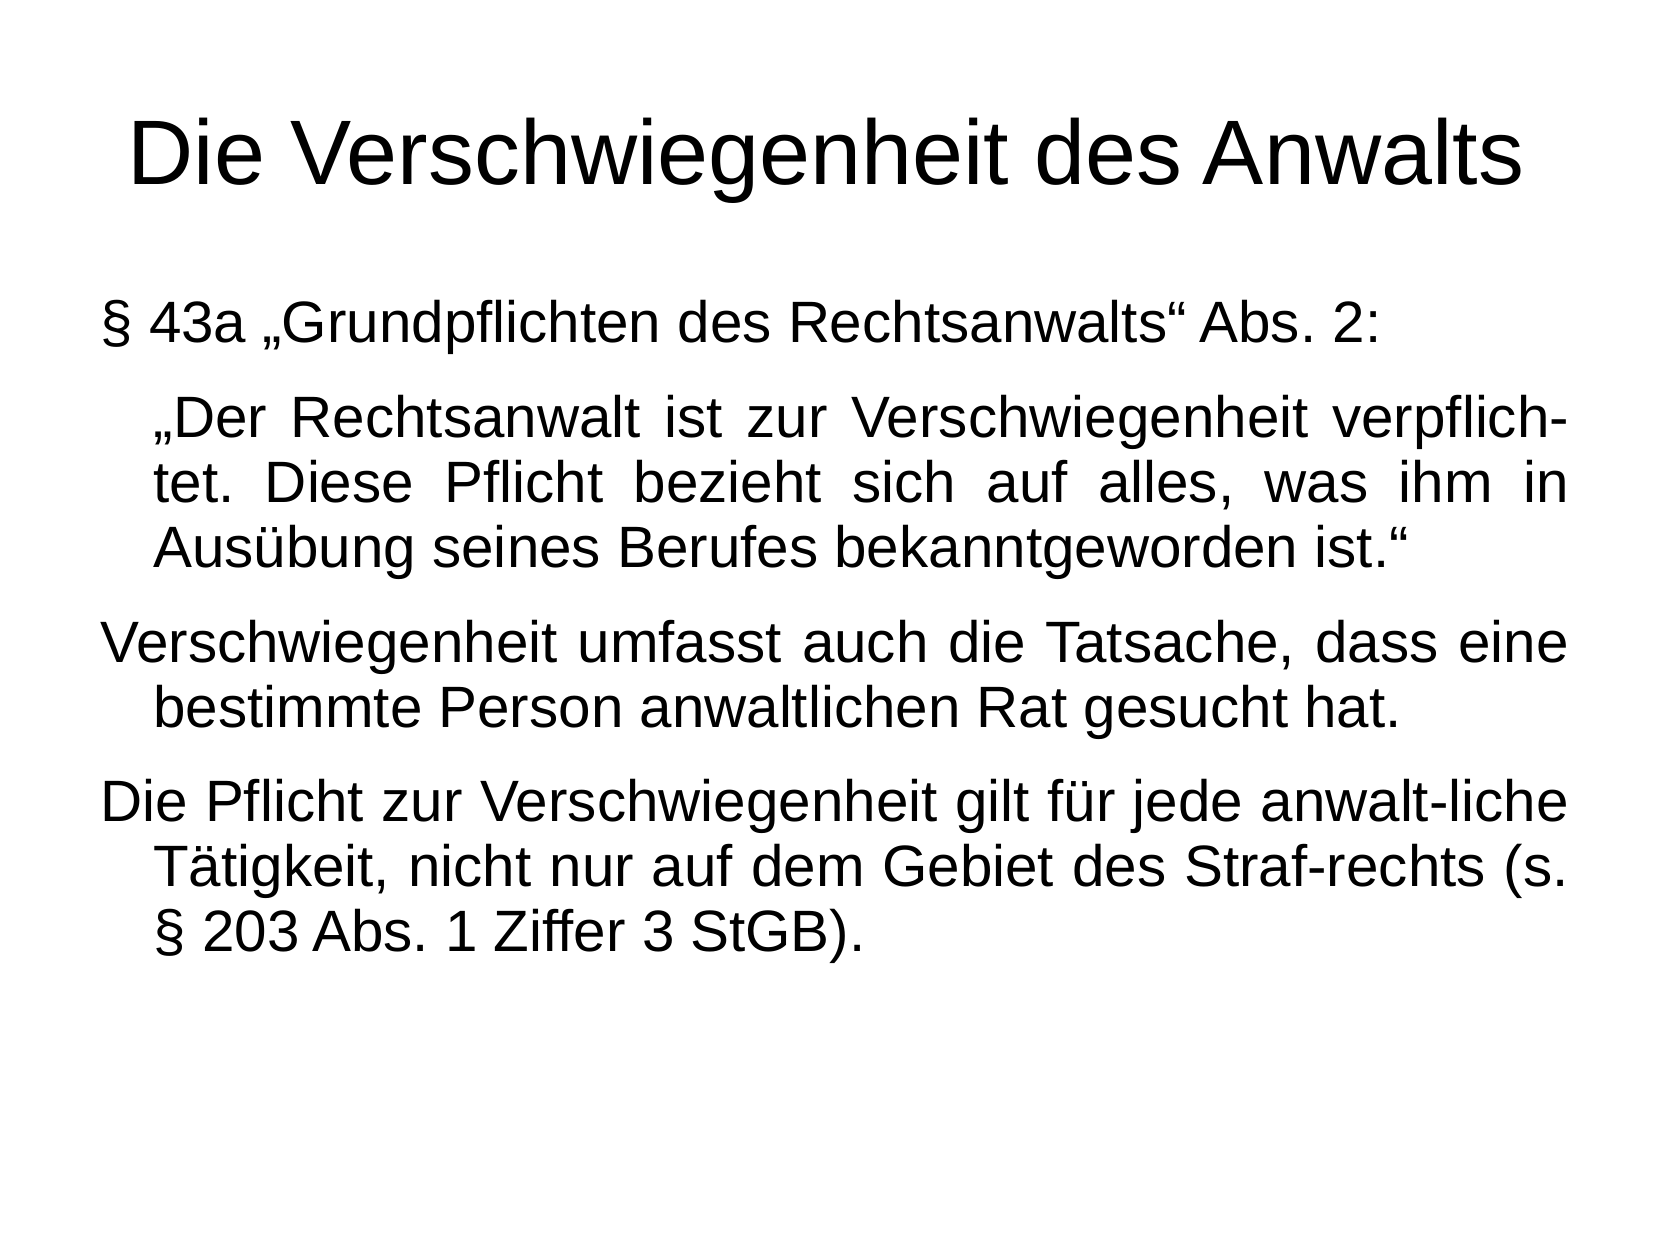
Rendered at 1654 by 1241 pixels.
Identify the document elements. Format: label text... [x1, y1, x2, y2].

title Die Verschwiegenheit des Anwalts [82, 56, 1571, 250]
list § 43a „Grundpflichten des Rechtsanwalts“ Abs. 2: „Der Rechtsanwalt ist zur Verschwiegenheit verpflich-tet. Diese Pflicht bezieht sich auf alles, was ihm in Ausübung seines Berufes bekanntgeworden ist.“ Verschwiegenheit umfasst auch die Tatsache, dass eine bestimmte Person anwaltlichen Rat gesucht hat. Die Pflicht zur Verschwiegenheit gilt für jede anwalt-liche Tätigkeit, nicht nur auf dem Gebiet des Straf-rechts (s. § 203 Abs. 1 Ziffer 3 StGB). [82, 290, 1571, 1094]
